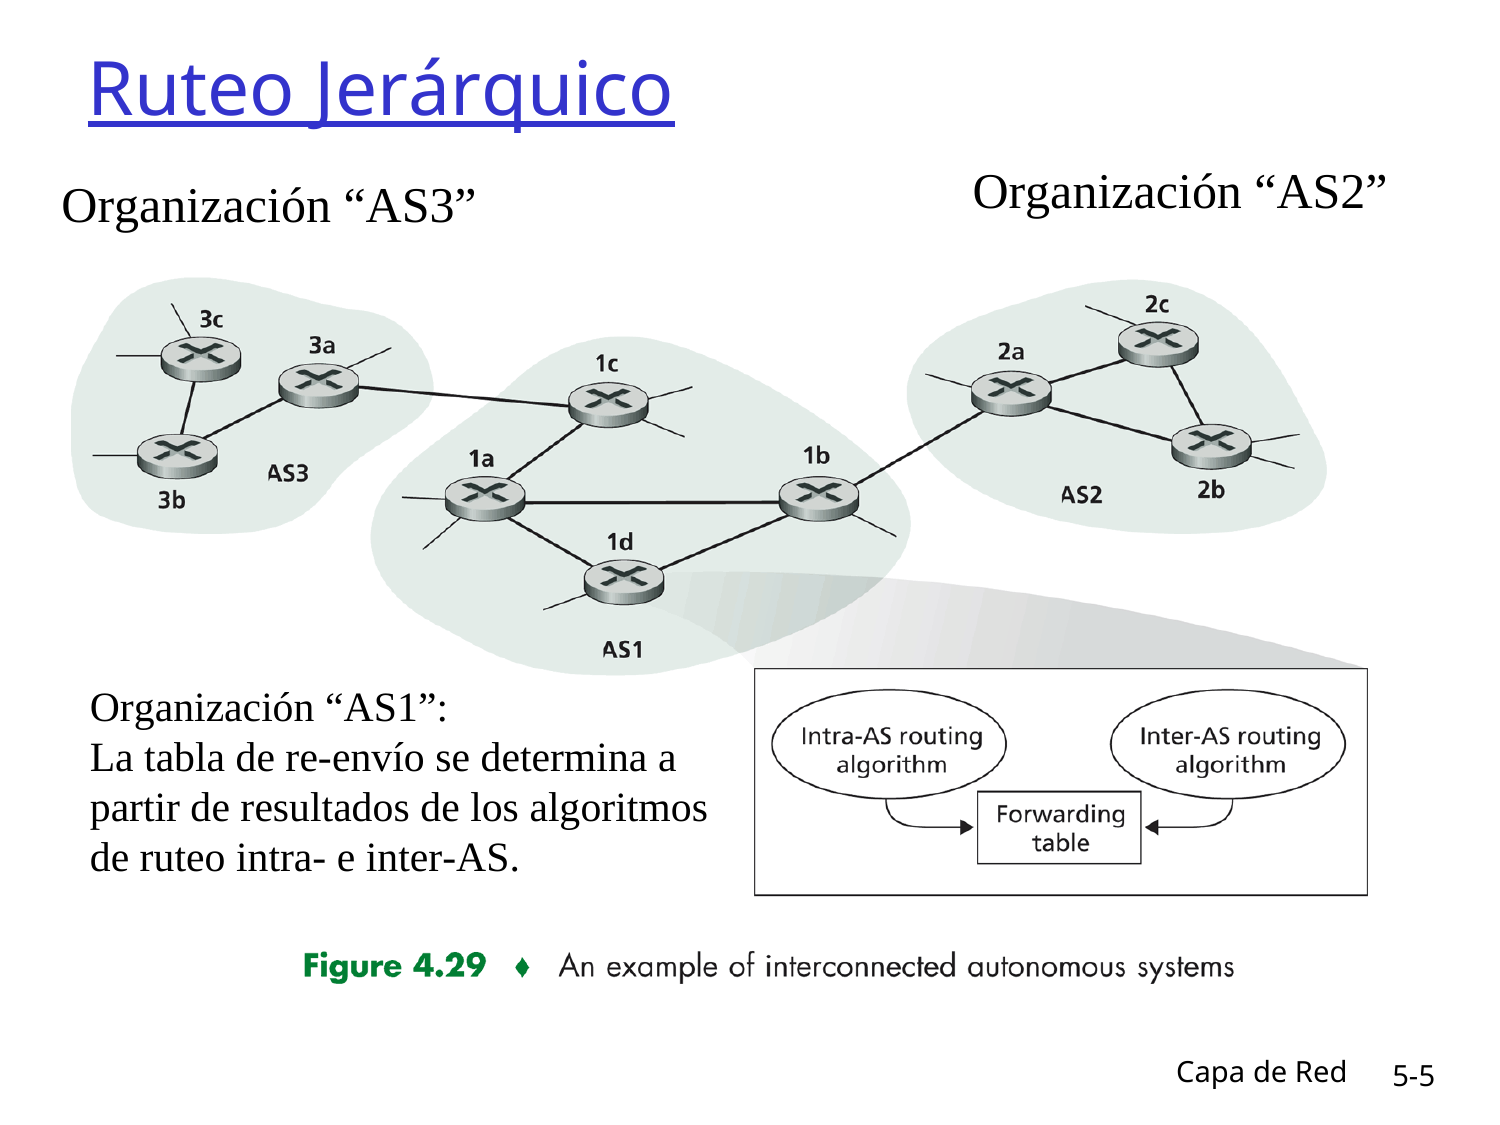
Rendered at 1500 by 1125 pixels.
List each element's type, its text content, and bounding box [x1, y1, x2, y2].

text_box Organización “AS1”: La tabla de re-envío se determina a partir de resultados de los algoritmos de ruteo intra- e inter-AS. [75, 672, 751, 938]
picture [71, 277, 1368, 984]
title Ruteo Jerárquico [87, 30, 1363, 143]
text_box Organización “AS3” [46, 165, 492, 253]
text_box Organización “AS2” [957, 150, 1403, 238]
